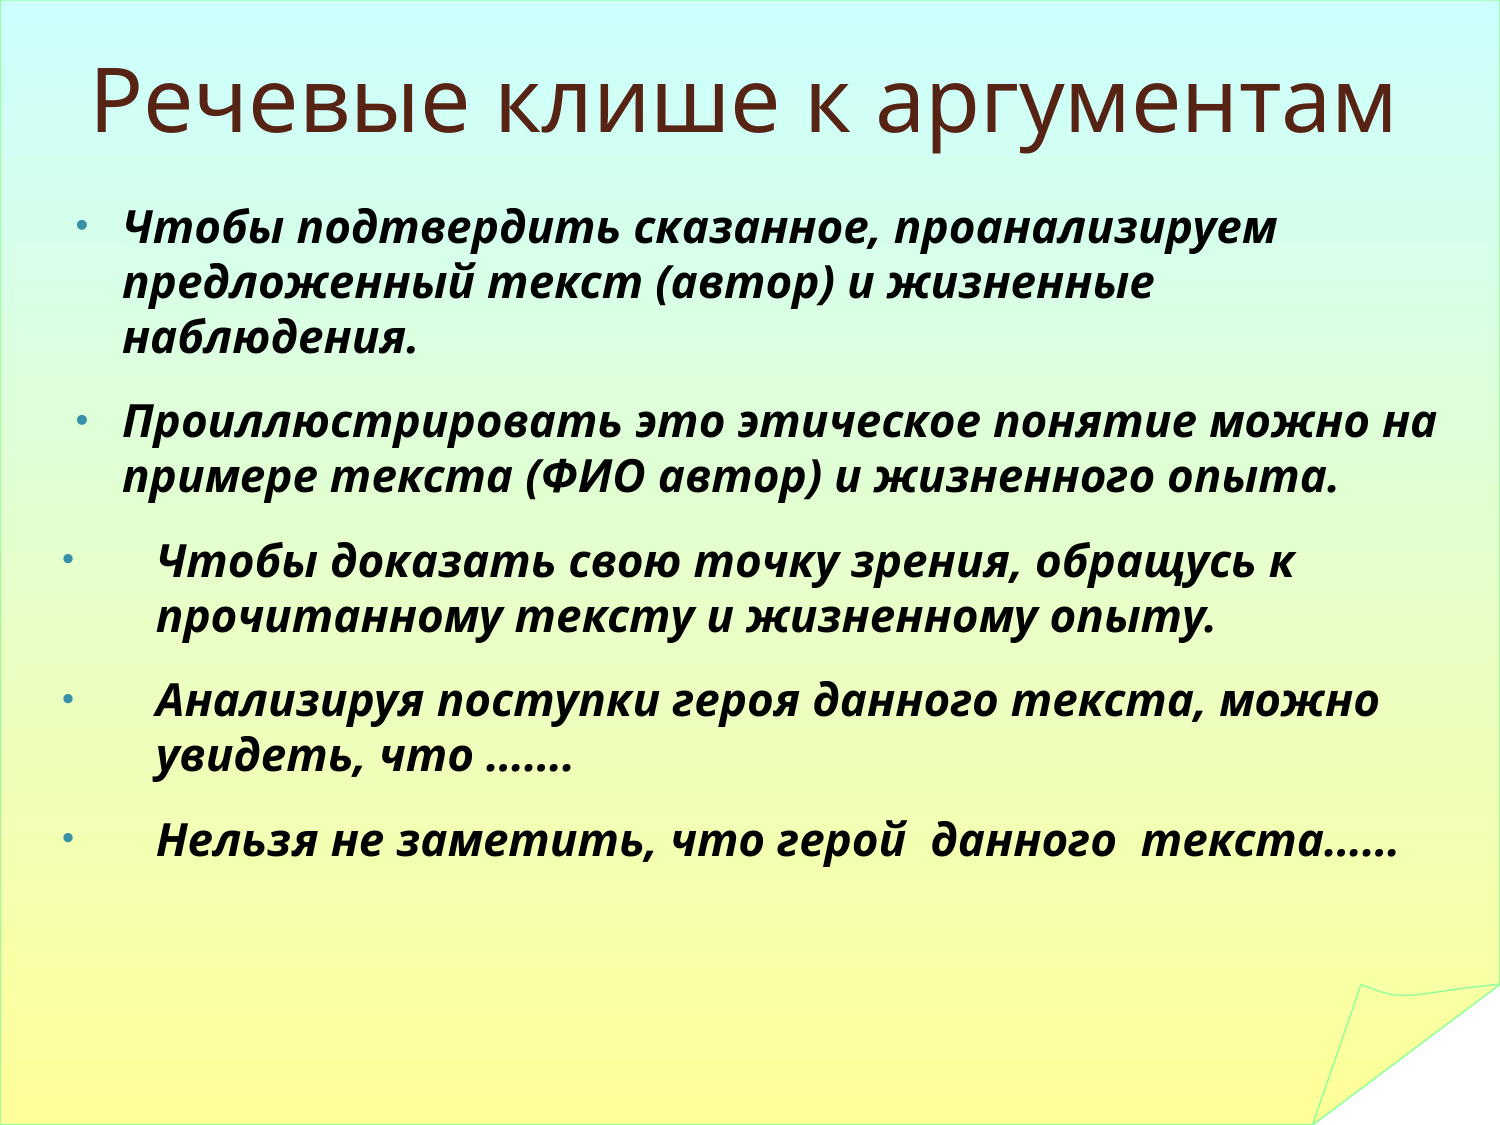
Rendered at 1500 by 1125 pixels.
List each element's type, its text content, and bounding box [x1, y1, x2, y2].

title Речевые клише к аргументам [35, 35, 1453, 167]
list Чтобы подтвердить сказанное, проанализируем предложенный текст (автор) и жизненные наблюдения. Проиллюстрировать это этическое понятие можно на примере текста (ФИО автор) и жизненного опыта. Чтобы доказать свою точку зрения, обращусь к прочитанному тексту и жизненному опыту. Анализируя поступки героя данного текста, можно увидеть, что ……. Нельзя не заметить, что герой данного текста…… [47, 190, 1465, 1028]
text_box [0, 0, 1500, 1125]
